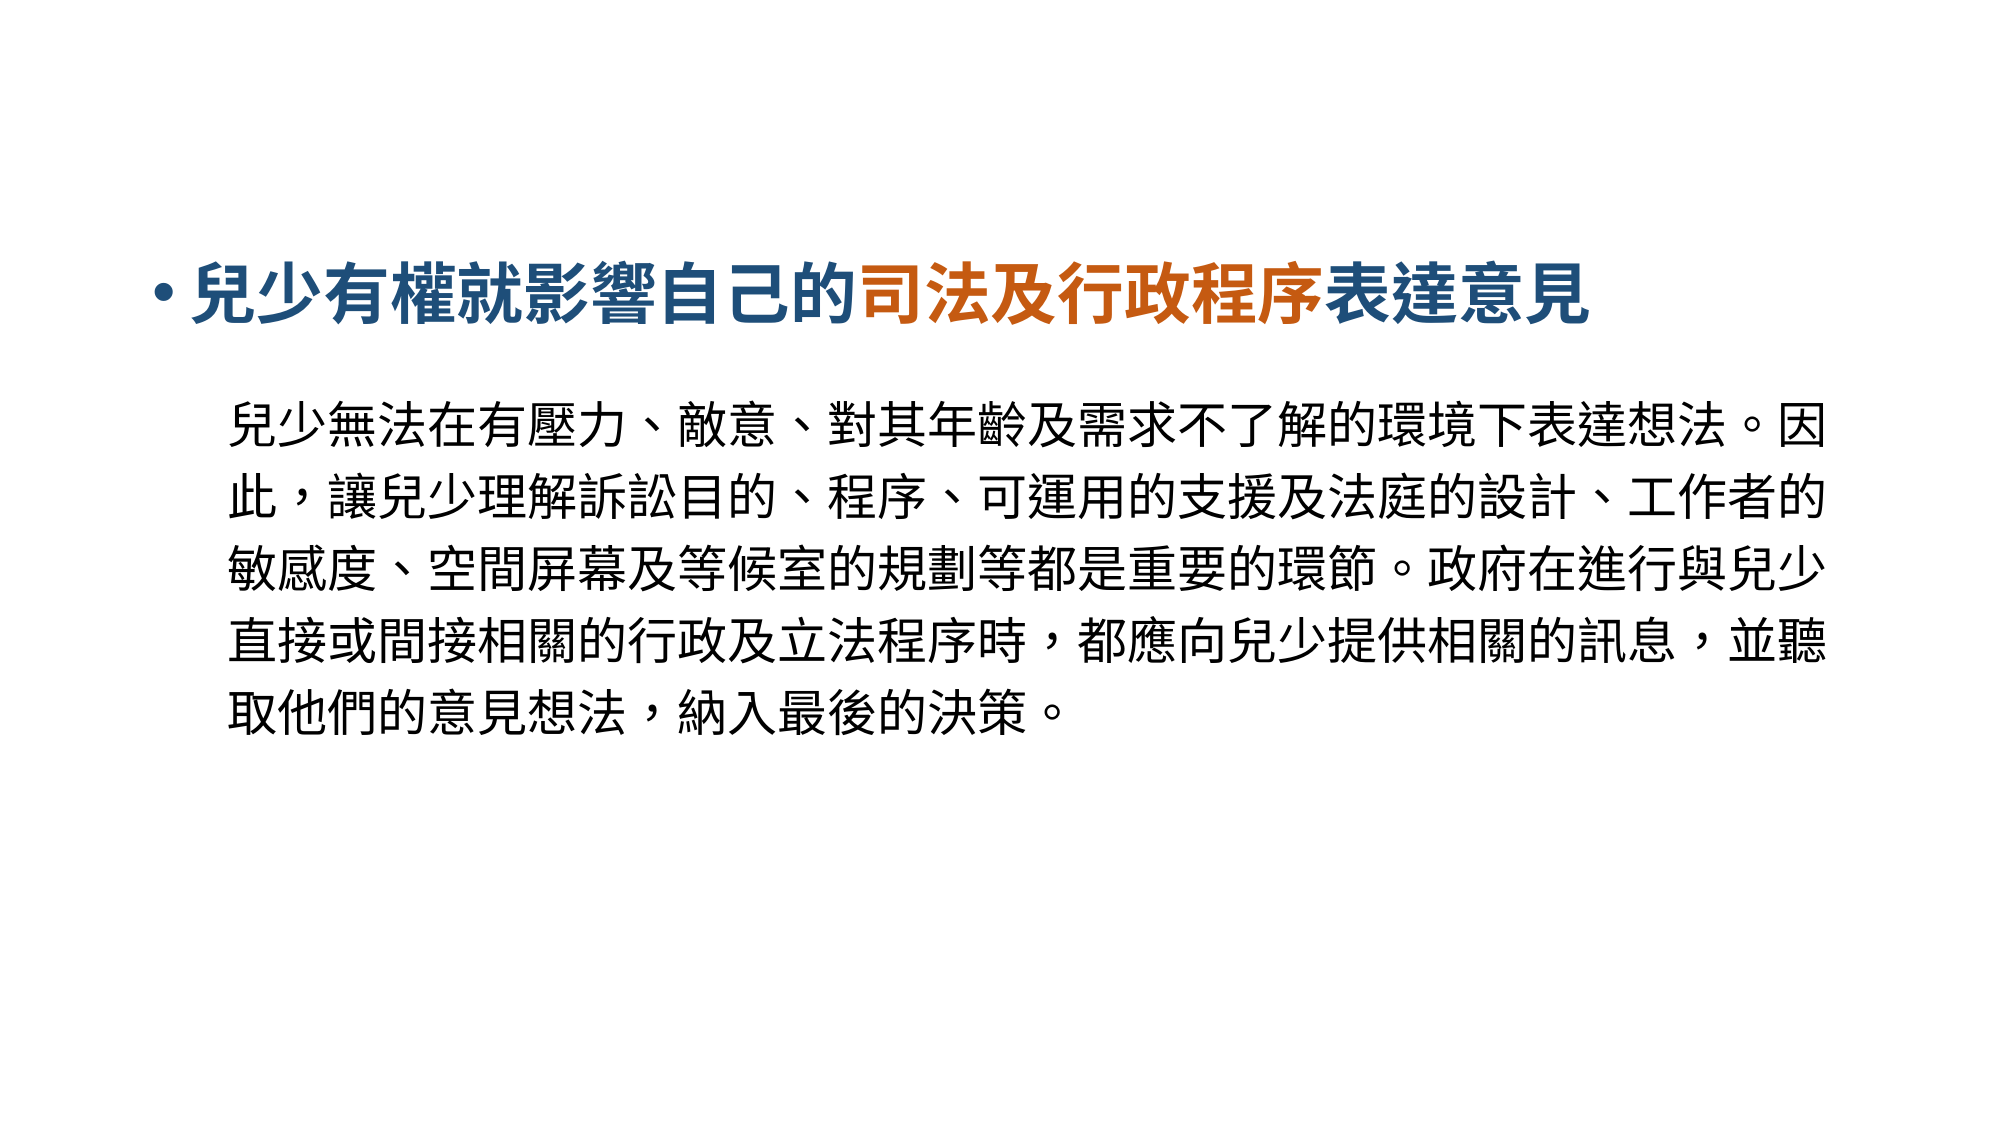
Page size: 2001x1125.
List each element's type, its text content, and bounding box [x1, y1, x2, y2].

list 兒少有權就影響自己的司法及行政程序表達意見 兒少無法在有壓力、敵意、對其年齡及需求不了解的環境下表達想法。因此，讓兒少理解訴訟目的、程序、可運用的支援及法庭的設計、工作者的敏感度、空間屏幕及等候室的規劃等都是重要的環節。政府在進行與兒少直接或間接相關的行政及立法程序時，都應向兒少提供相關的訊息，並聽取他們的意見想法，納入最後的決策。 [137, 163, 1863, 1014]
